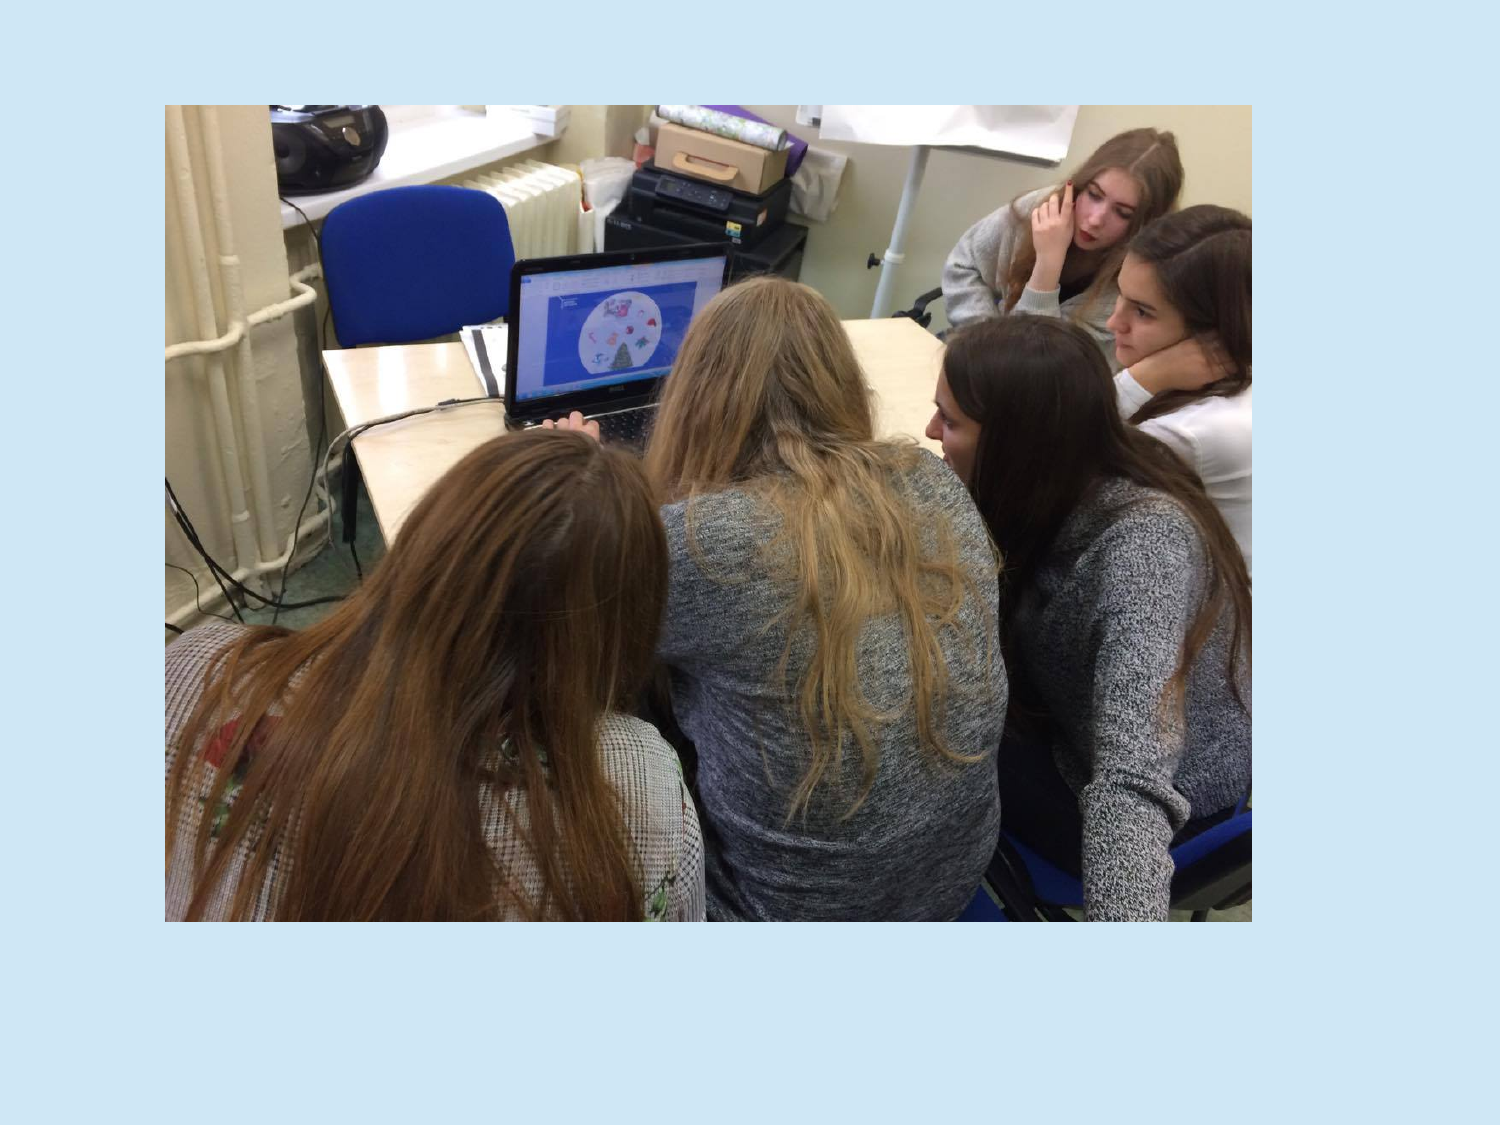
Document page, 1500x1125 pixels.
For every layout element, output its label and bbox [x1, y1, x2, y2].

picture [165, 105, 1252, 922]
